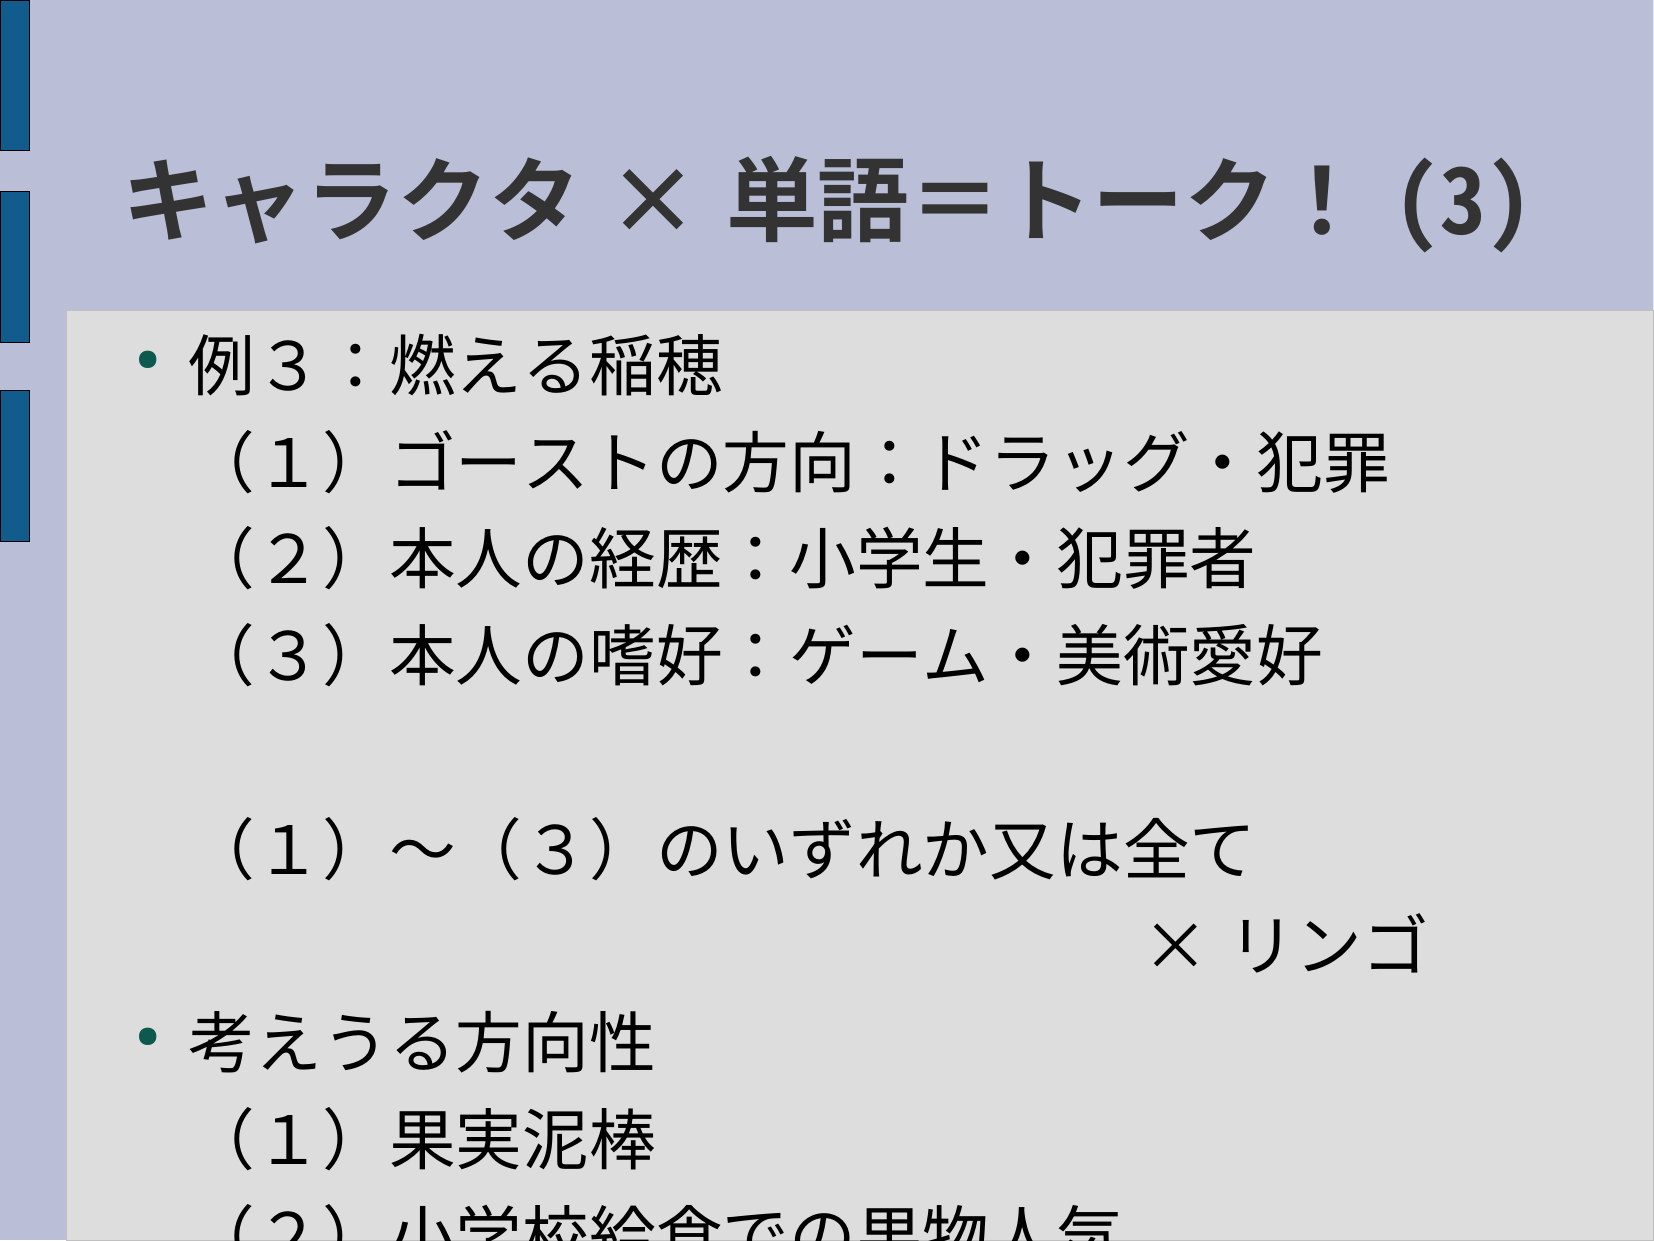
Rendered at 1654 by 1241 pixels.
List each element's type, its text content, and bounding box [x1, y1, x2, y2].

list 例３：燃える稲穂 （１）ゴーストの方向：ドラッグ・犯罪 （２）本人の経歴：小学生・犯罪者 （３）本人の嗜好：ゲーム・美術愛好 （１）～（３）のいずれか又は全て ×リンゴ 考えうる方向性 （１）果実泥棒 （２）小学校給食での果物人気 （３）静物画でのリンゴ [118, 312, 1531, 1229]
title キャラクタ×単語＝トーク！(3) [121, 91, 1534, 299]
